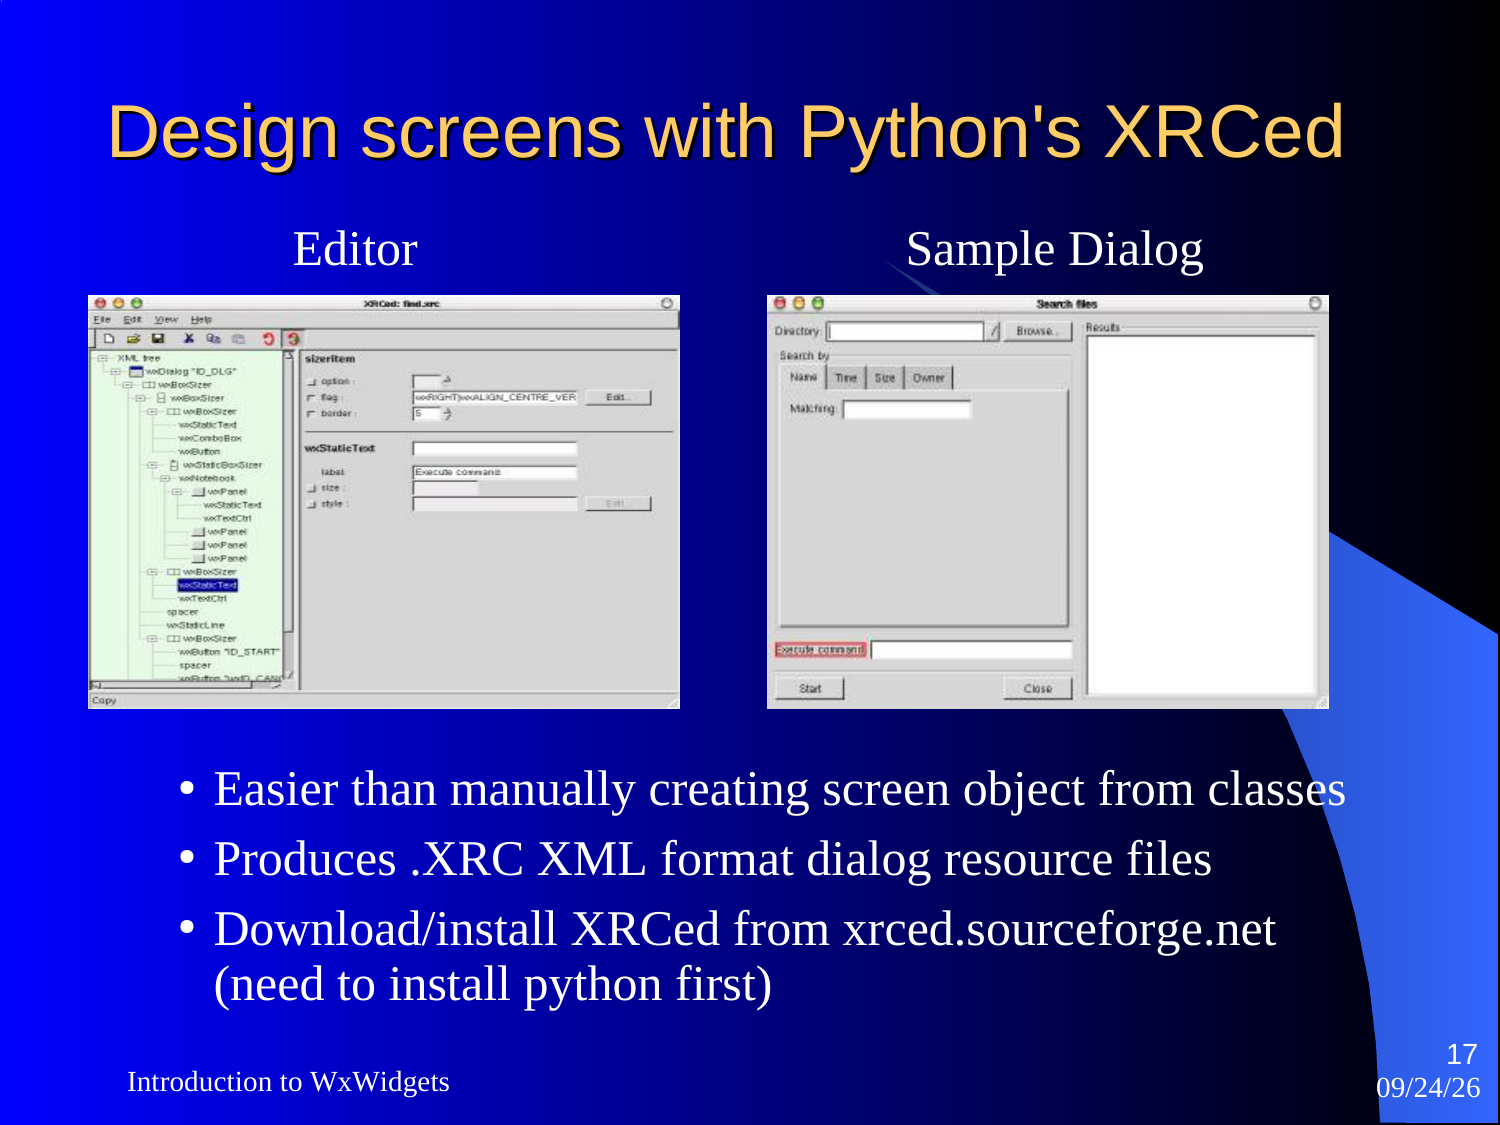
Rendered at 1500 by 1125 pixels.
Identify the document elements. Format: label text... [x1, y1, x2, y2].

list Editor Sample Dialog Easier than manually creating screen object from classes Produces .XRC XML format dialog resource files Download/install XRCed from xrced.sourceforge.net (need to install python first) [112, 177, 1388, 1125]
title Design screens with Python's XRCed [91, 26, 1418, 237]
picture [88, 295, 680, 709]
picture [767, 295, 1329, 709]
